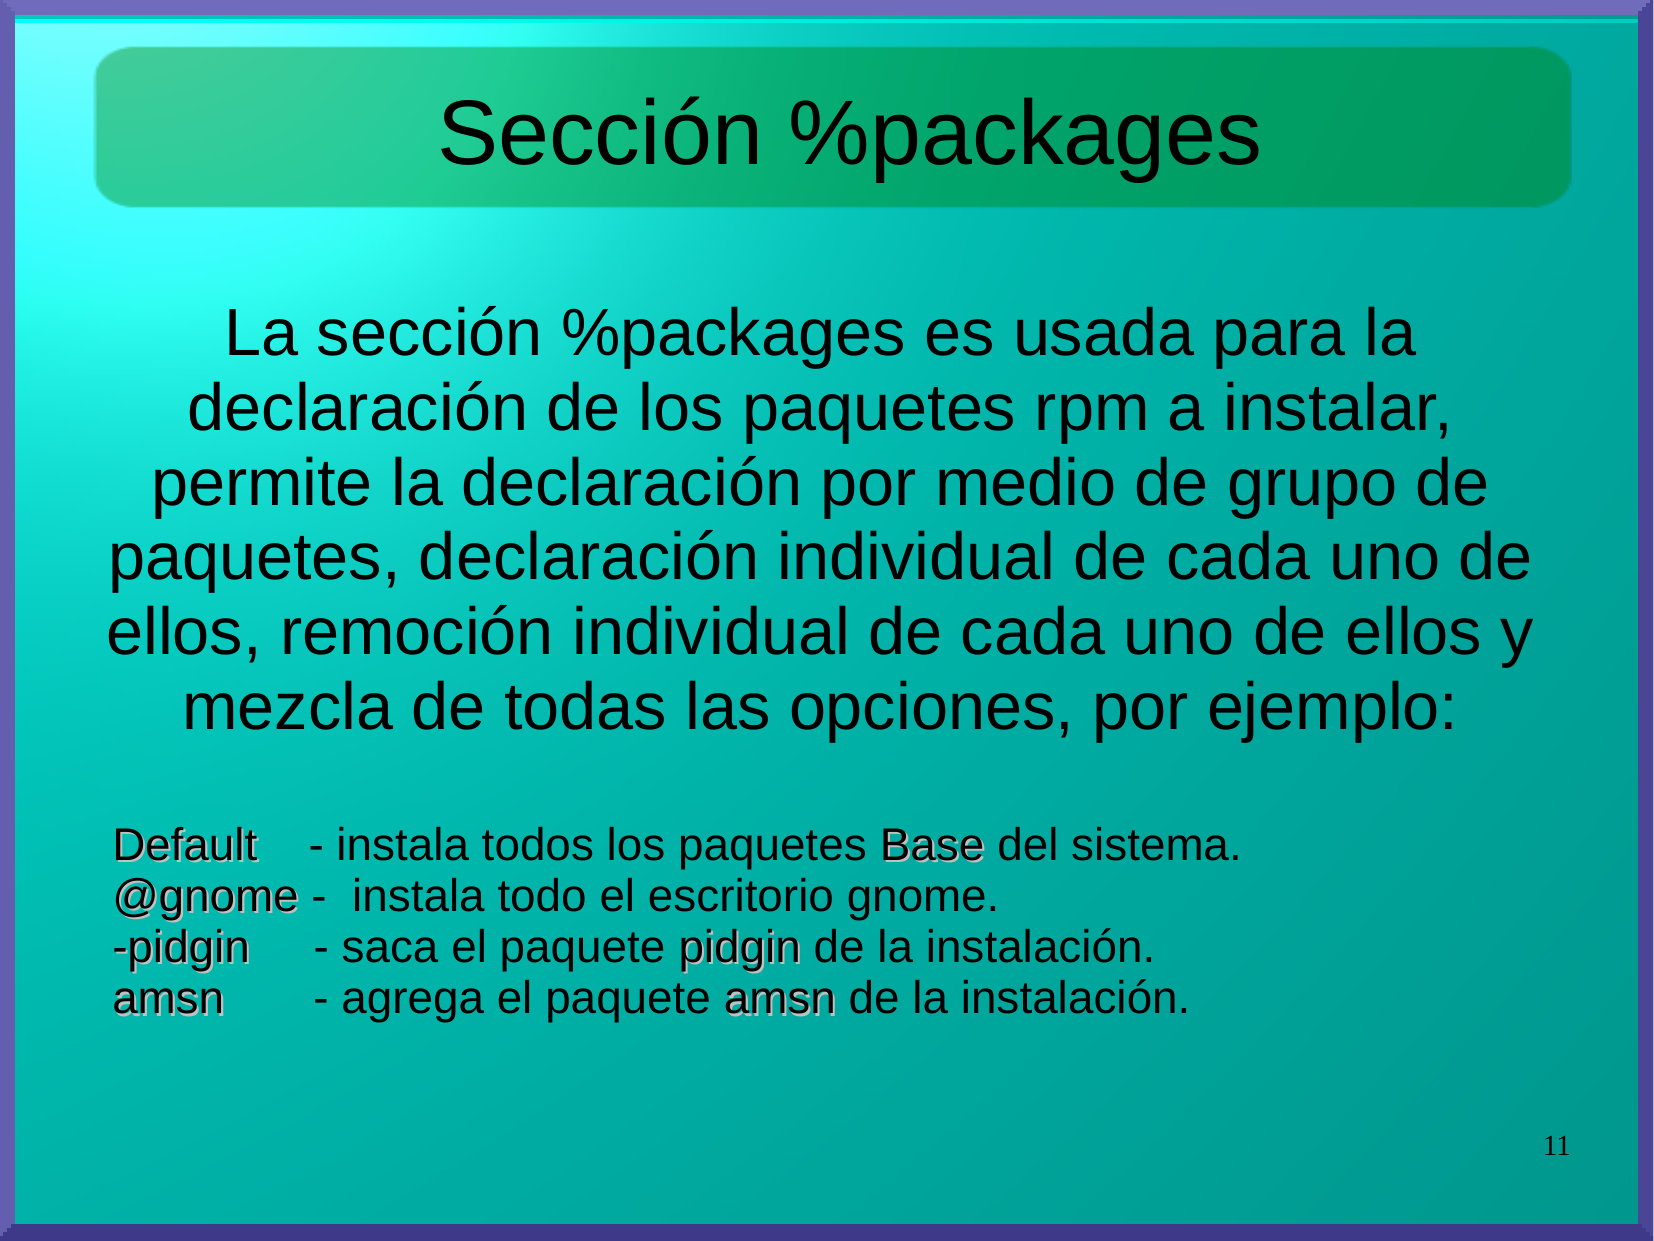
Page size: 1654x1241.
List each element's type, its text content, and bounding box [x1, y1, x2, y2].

subtitle La sección %packages es usada para la declaración de los paquetes rpm a instalar, permite la declaración por medio de grupo de paquetes, declaración individual de cada uno de ellos, remoción individual de cada uno de ellos y mezcla de todas las opciones, por ejemplo: Default - instala todos los paquetes Base del sistema. @gnome - instala todo el escritorio gnome. -pidgin - saca el paquete pidgin de la instalación. amsn - agrega el paquete amsn de la instalación. [76, 295, 1565, 1202]
picture [0, 0, 1654, 1241]
title Sección %packages [106, 29, 1595, 237]
